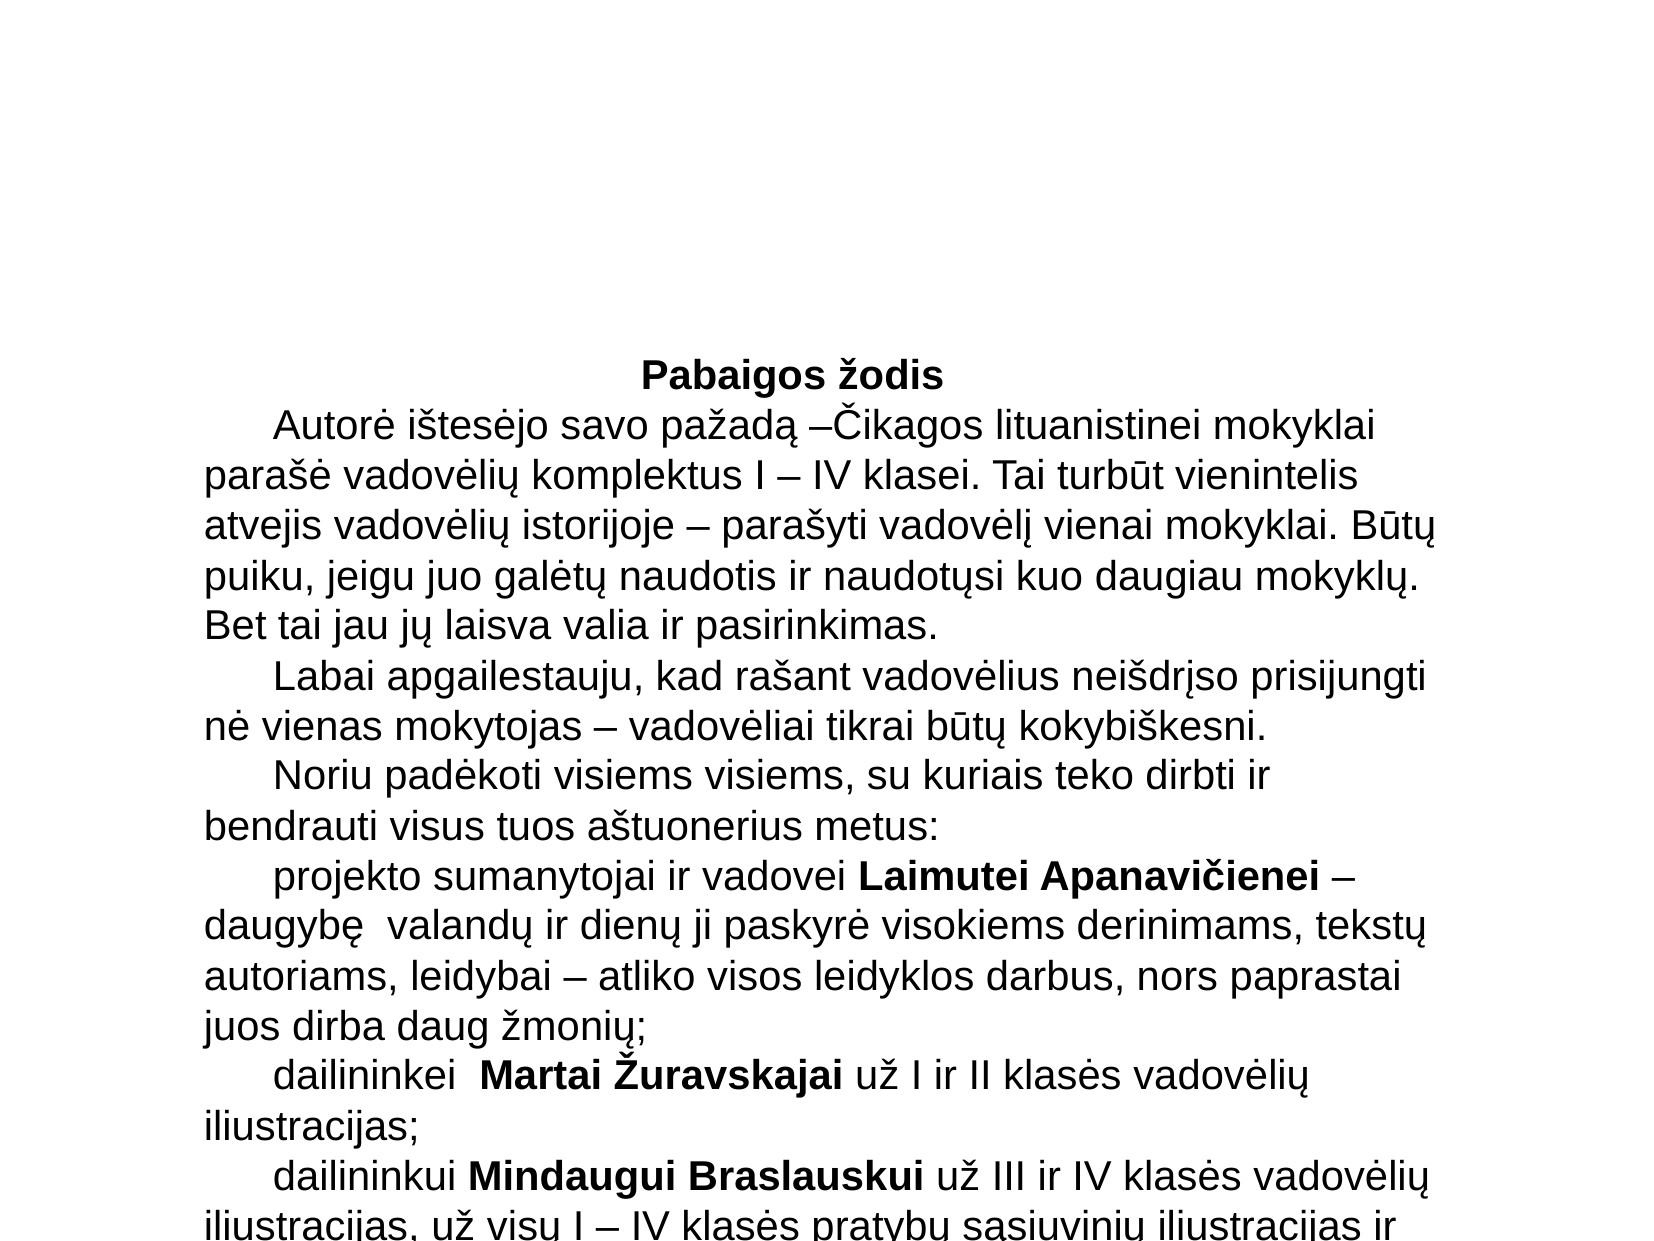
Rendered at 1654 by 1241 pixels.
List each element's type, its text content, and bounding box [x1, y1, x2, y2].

title Pabaigos žodis Autorė ištesėjo savo pažadą –Čikagos lituanistinei mokyklai parašė vadovėlių komplektus I – IV klasei. Tai turbūt vienintelis atvejis vadovėlių istorijoje – parašyti vadovėlį vienai mokyklai. Būtų puiku, jeigu juo galėtų naudotis ir naudotųsi kuo daugiau mokyklų. Bet tai jau jų laisva valia ir pasirinkimas. Labai apgailestauju, kad rašant vadovėlius neišdrįso prisijungti nė vienas mokytojas – vadovėliai tikrai būtų kokybiškesni. Noriu padėkoti visiems visiems, su kuriais teko dirbti ir bendrauti visus tuos aštuonerius metus: projekto sumanytojai ir vadovei Laimutei Apanavičienei – daugybę valandų ir dienų ji paskyrė visokiems derinimams, tekstų autoriams, leidybai – atliko visos leidyklos darbus, nors paprastai juos dirba daug žmonių; dailininkei Martai Žuravskajai už I ir II klasės vadovėlių iliustracijas; dailininkui Mindaugui Braslauskui už III ir IV klasės vadovėlių iliustracijas, už visų I – IV klasės pratybų sąsiuvinių iliustracijas ir maketavimą, labai kruopščiai atliktus korektūros ir kitokius taisymus bei begalinę kantrybę; [200, 48, 1441, 1147]
